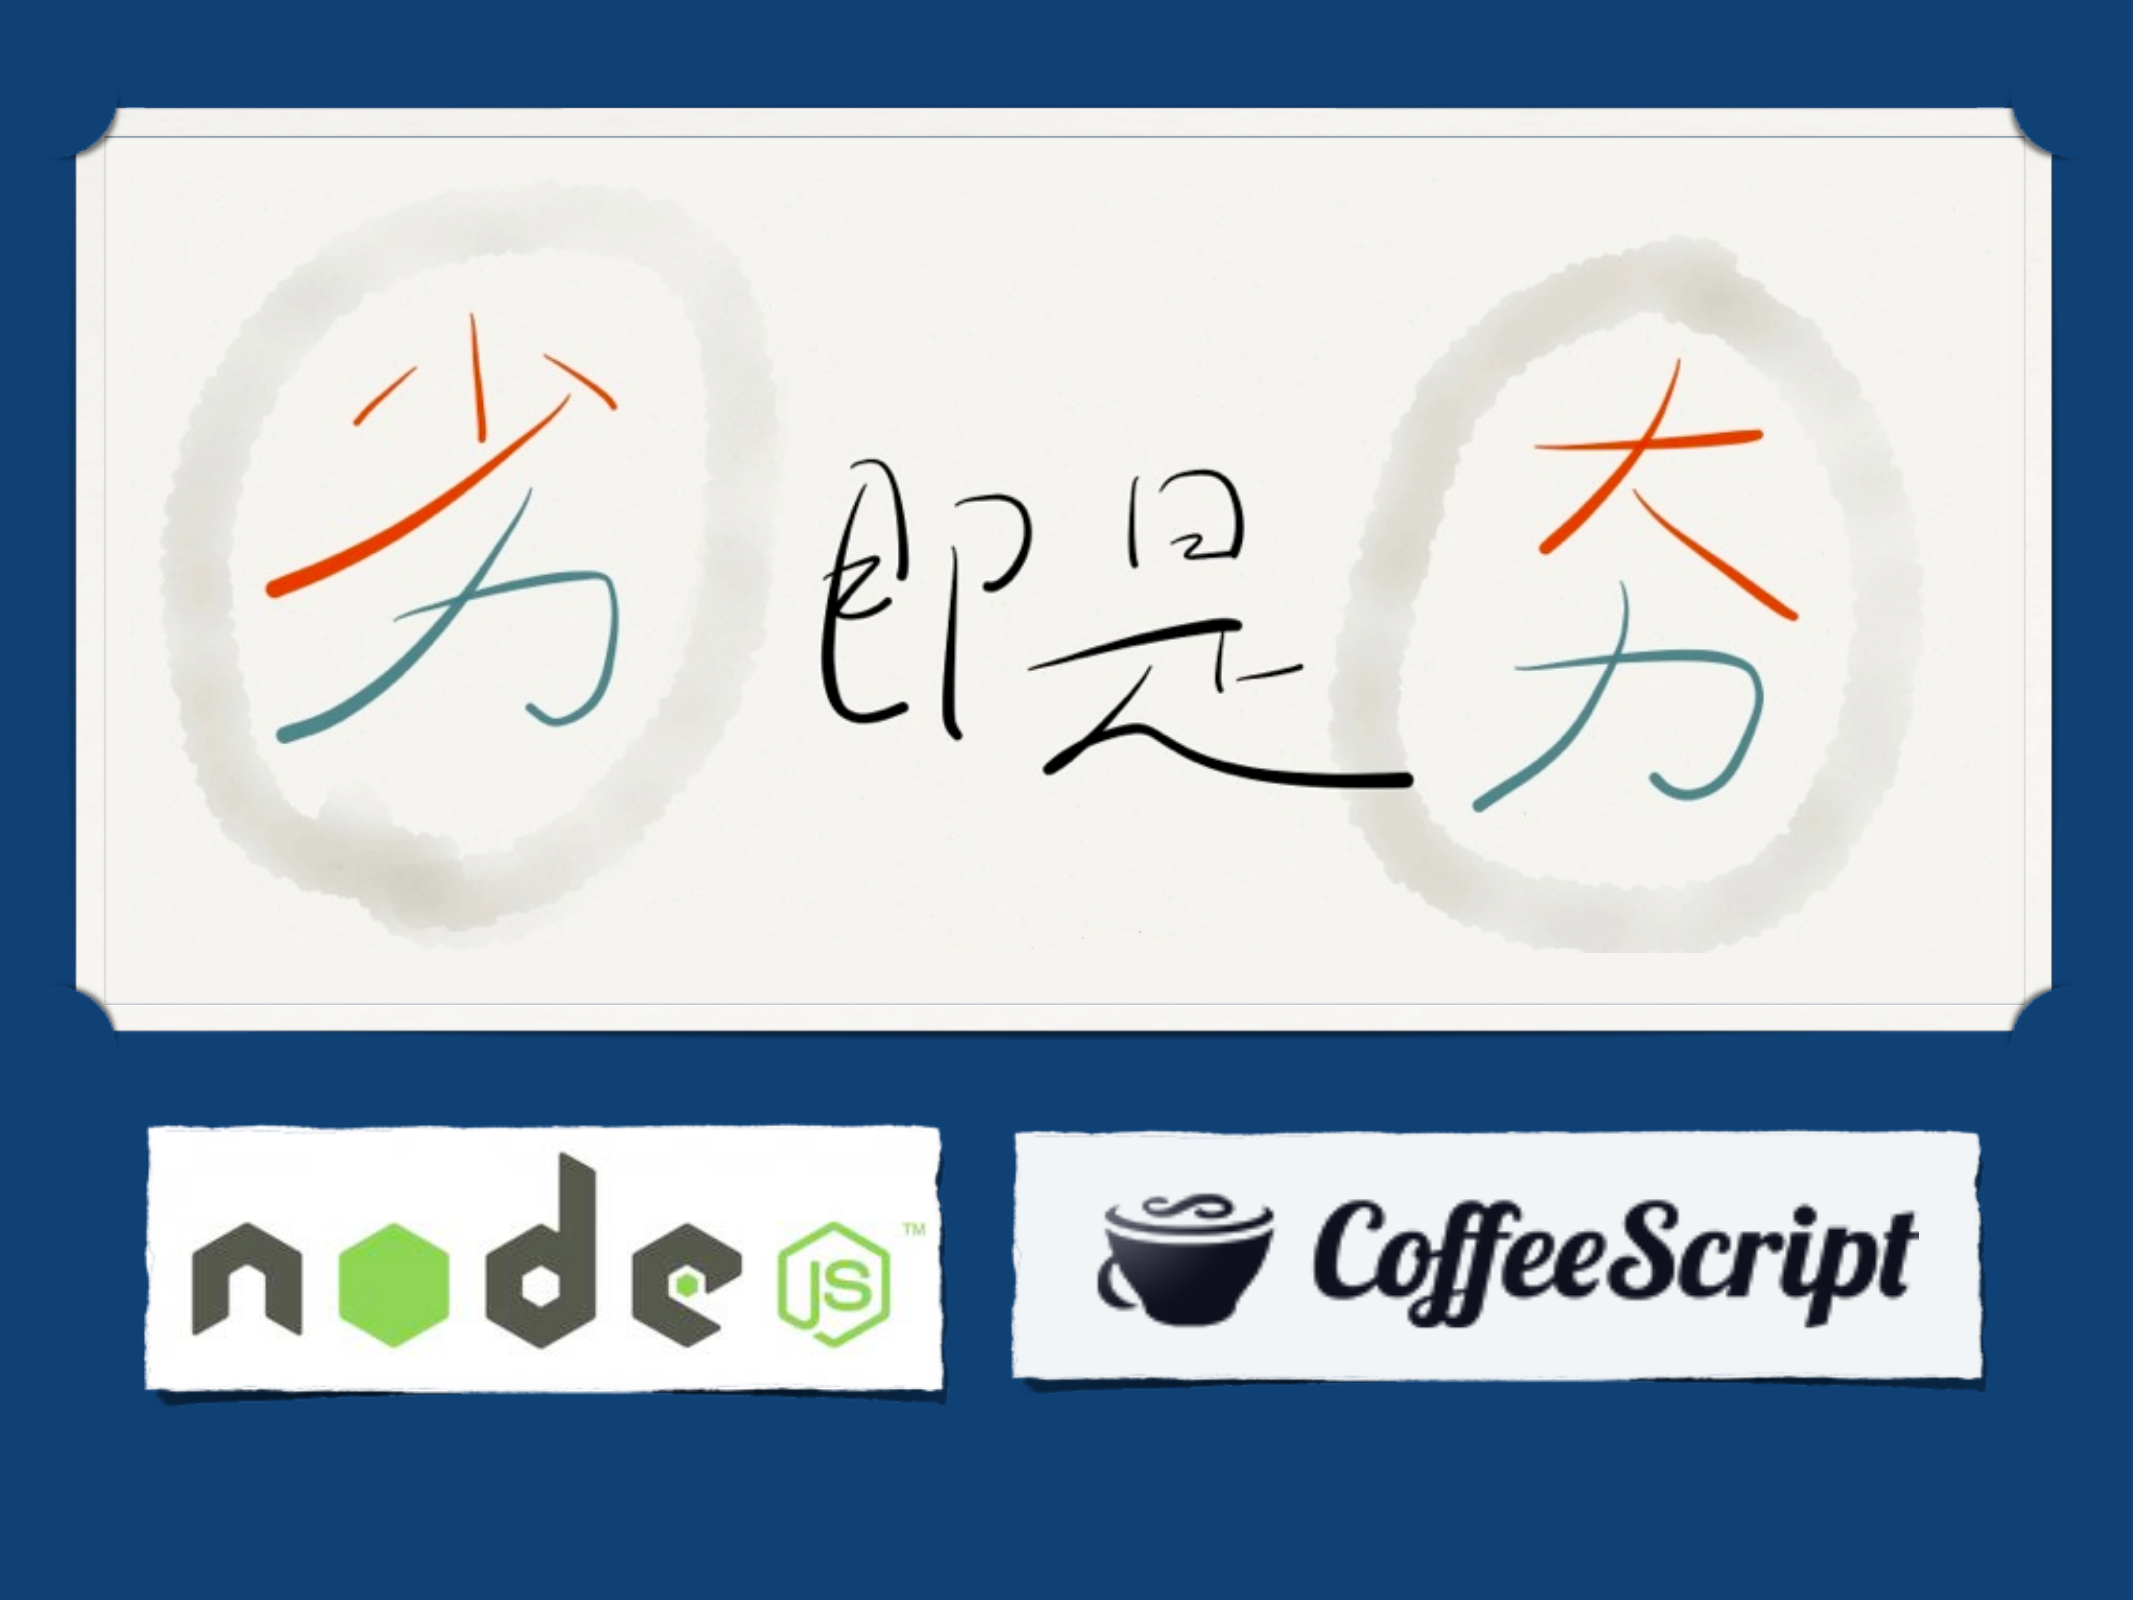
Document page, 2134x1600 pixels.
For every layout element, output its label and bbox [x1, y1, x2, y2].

picture [1004, 1122, 1990, 1396]
picture [143, 1122, 951, 1409]
picture [43, 79, 2088, 1067]
